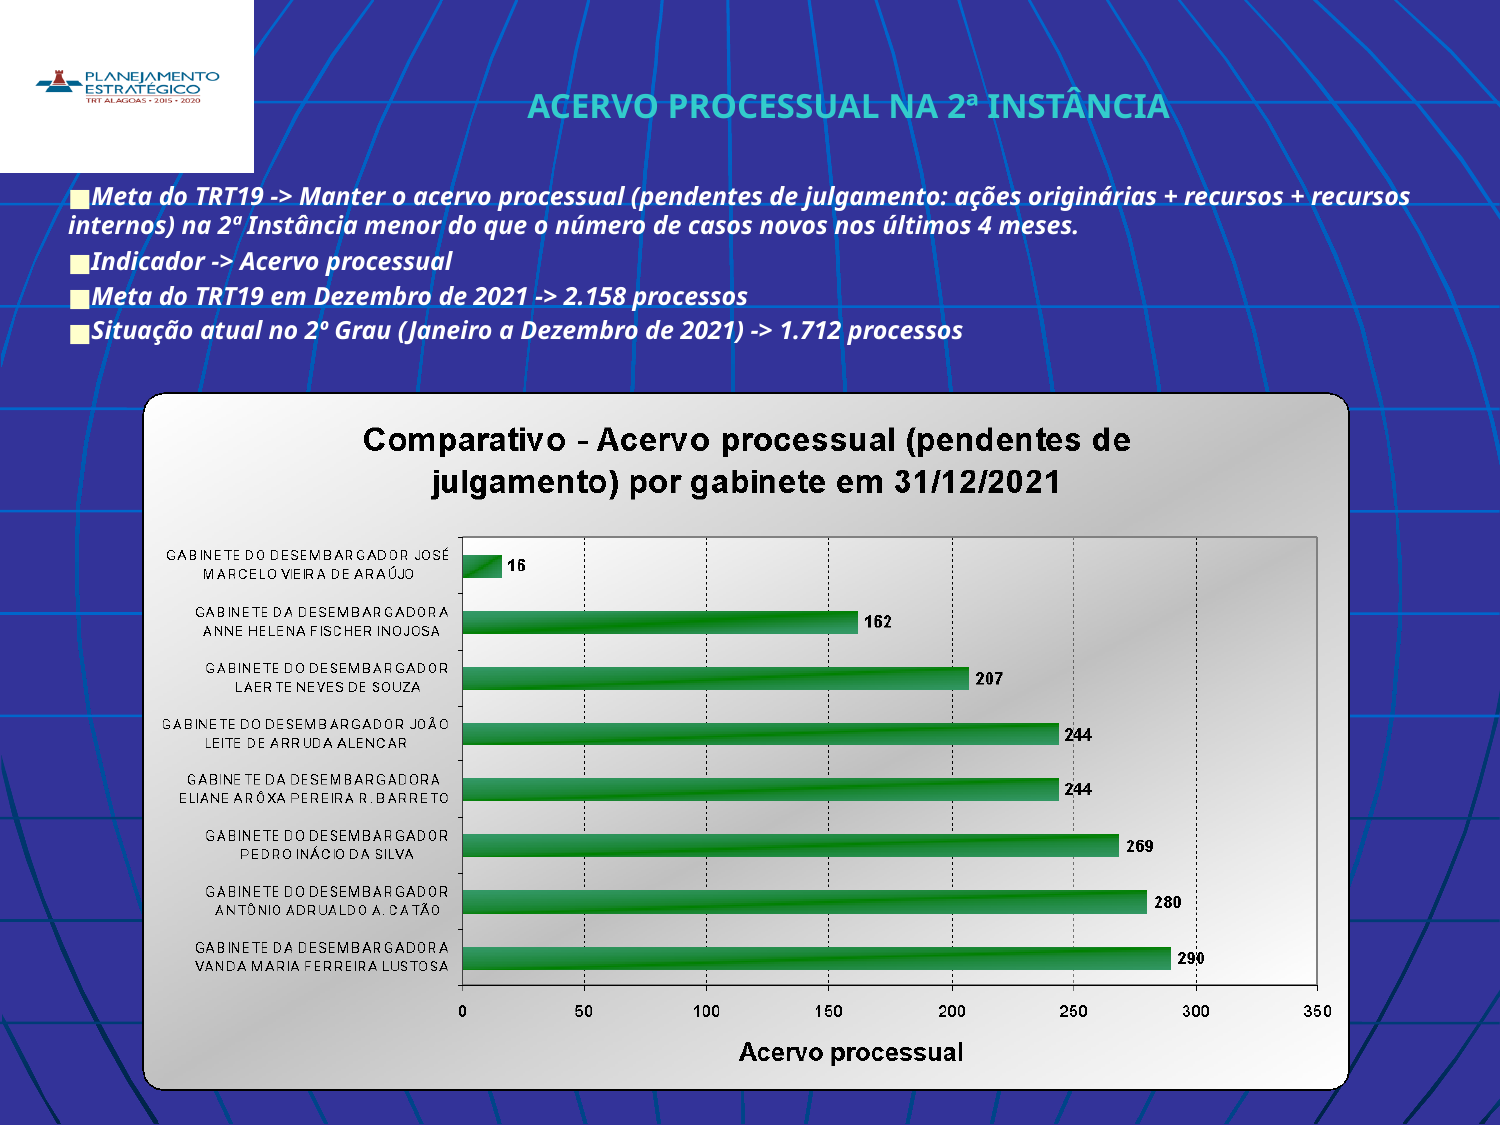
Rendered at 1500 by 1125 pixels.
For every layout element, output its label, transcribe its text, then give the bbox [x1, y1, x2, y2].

picture [0, 0, 254, 173]
picture [135, 385, 1358, 1098]
text_box Meta do TRT19 -> Manter o acervo processual (pendentes de julgamento: ações originárias + recursos + recursos internos) na 2ª Instância menor do que o número de casos novos nos últimos 4 meses. Indicador -> Acervo processual Meta do TRT19 em Dezembro de 2021 -> 2.158 processos Situação atual no 2º Grau (Janeiro a Dezembro de 2021) -> 1.712 processos [53, 172, 1459, 398]
text_box ACERVO PROCESSUAL NA 2ª INSTÂNCIA [254, 78, 1448, 134]
